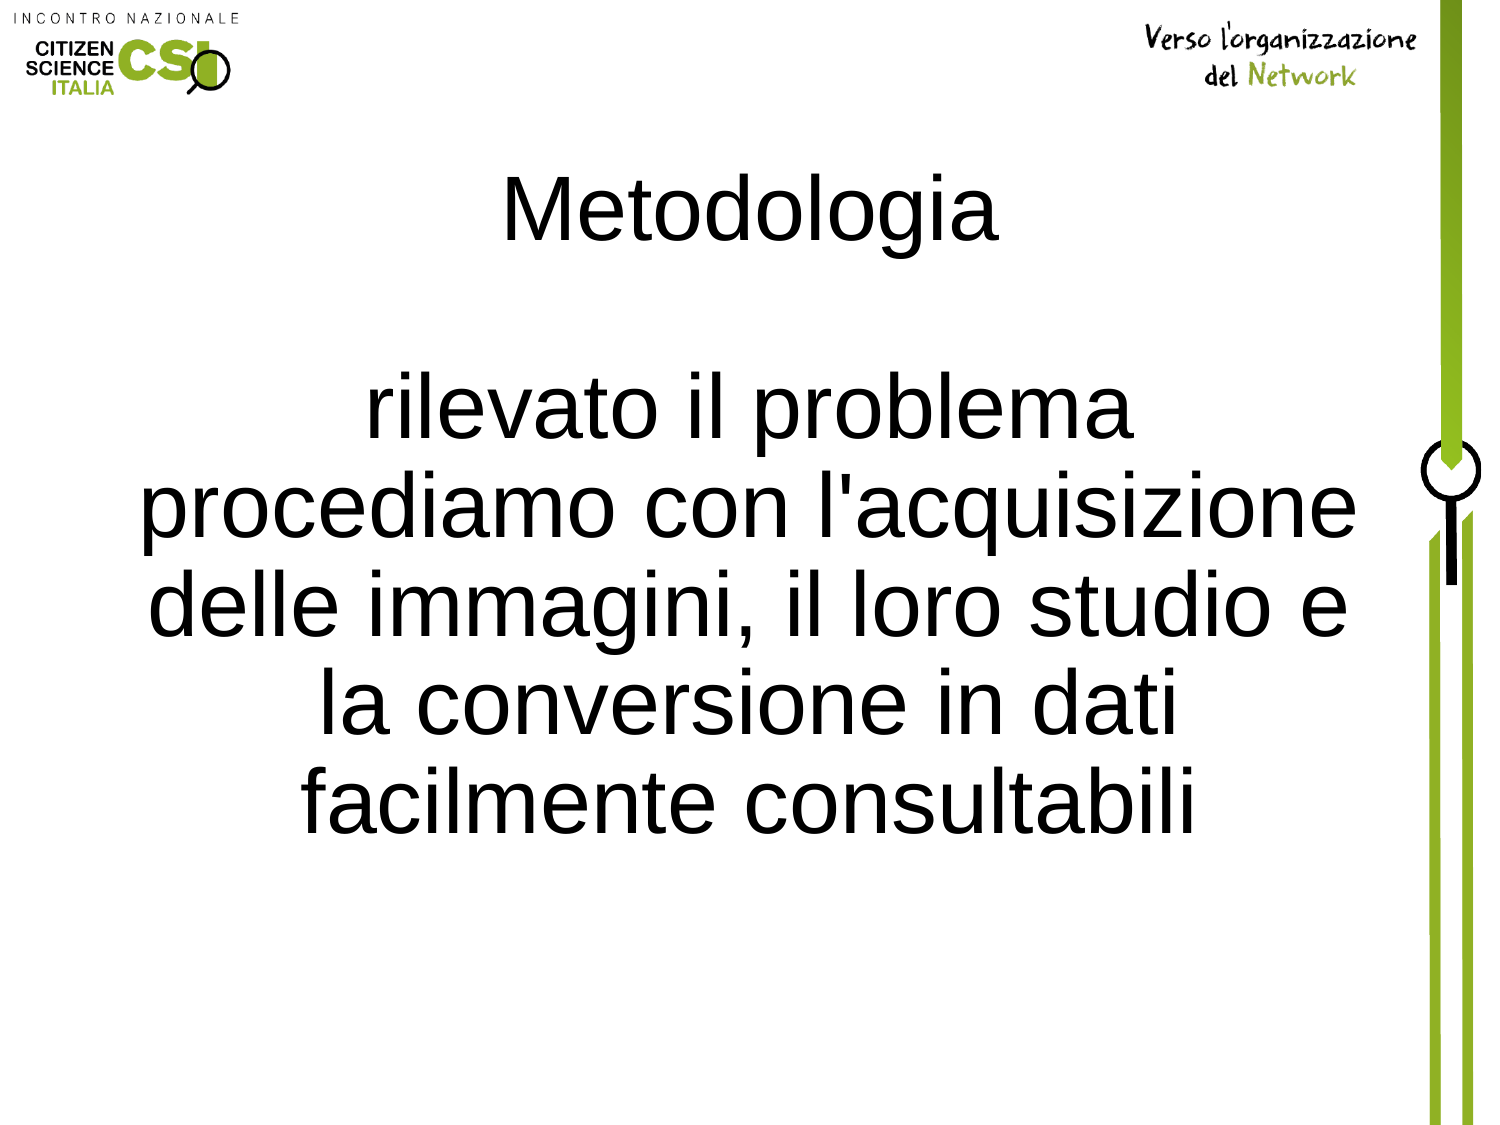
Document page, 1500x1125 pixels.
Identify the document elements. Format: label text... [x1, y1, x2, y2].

picture [5, 12, 247, 24]
picture [1140, 0, 1482, 1125]
title Metodologia rilevato il problema procediamo con l'acquisizione delle immagini, il loro studio e la conversione in dati facilmente consultabili [103, 153, 1397, 371]
list [103, 371, 1397, 1085]
picture [18, 37, 238, 97]
